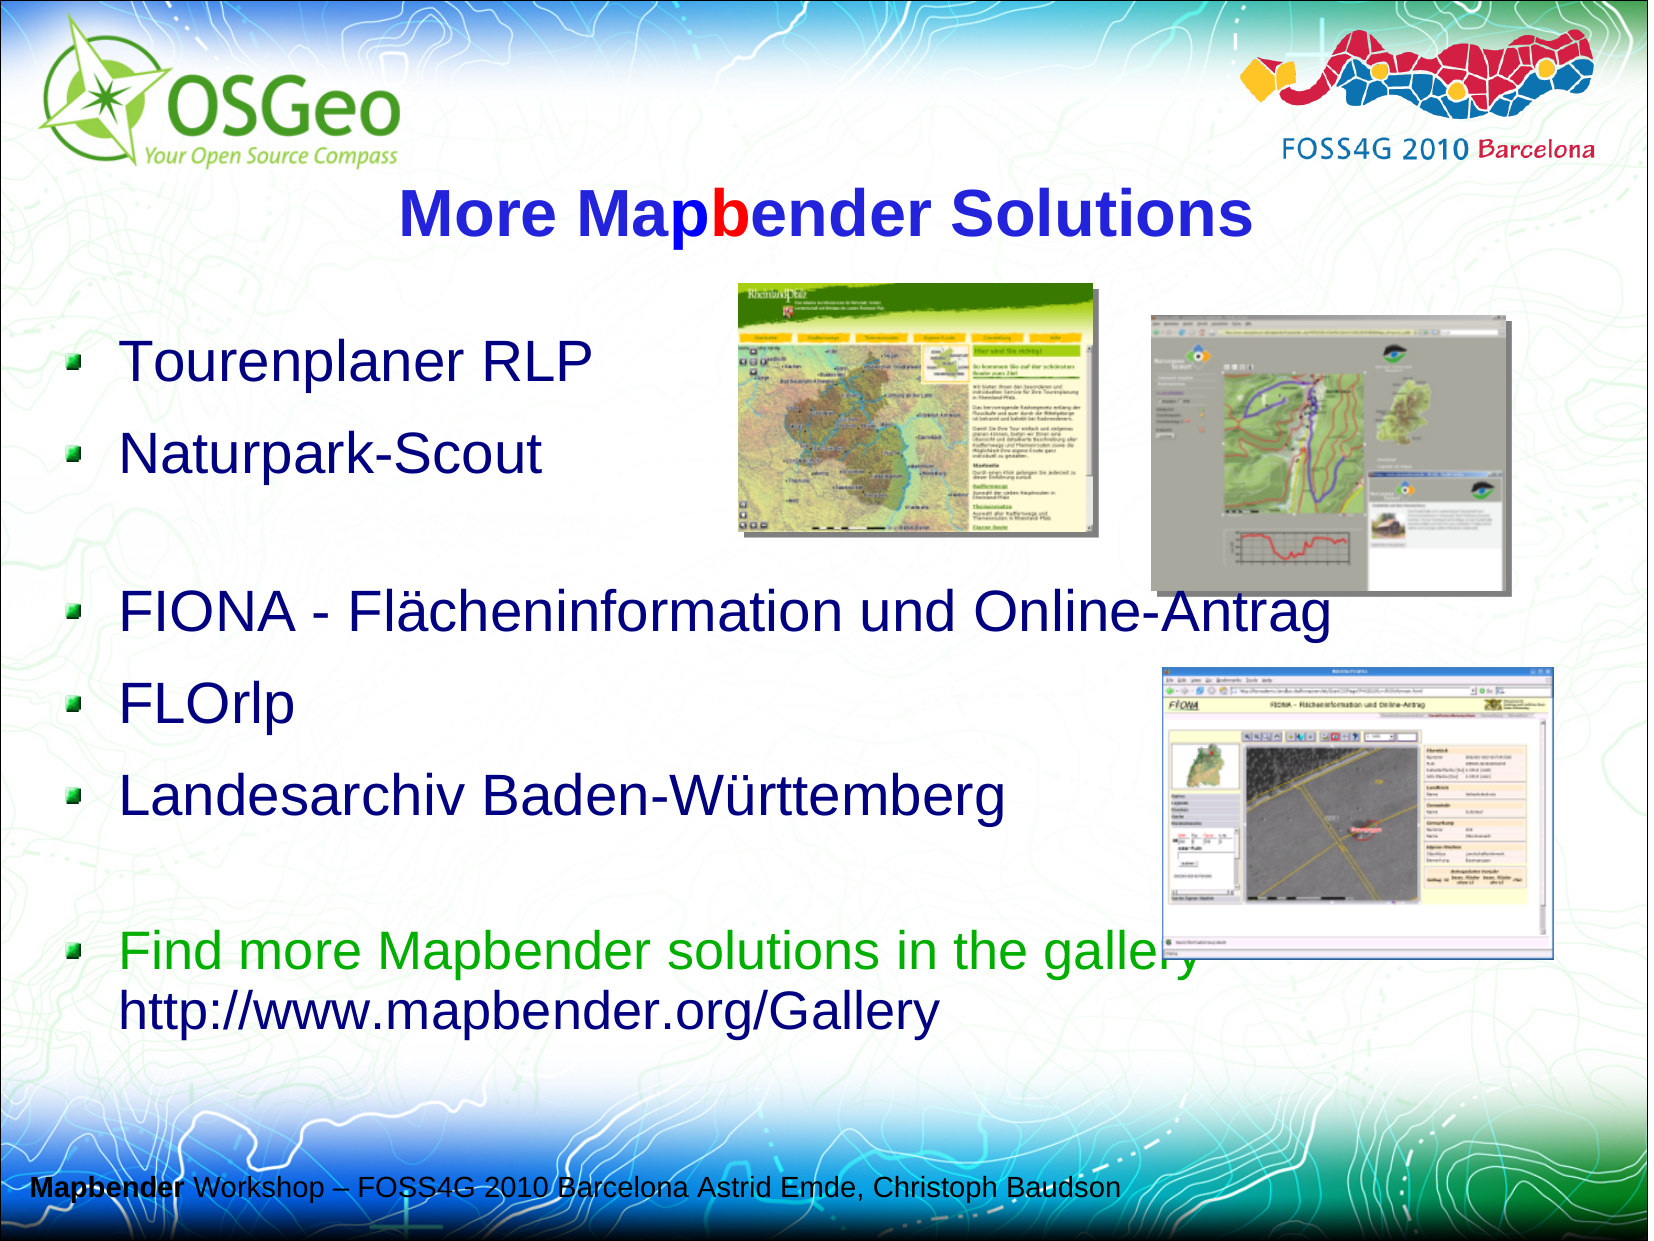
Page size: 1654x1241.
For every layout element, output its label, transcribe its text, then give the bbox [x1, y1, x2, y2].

title More Mapbender Solutions [82, 126, 1571, 302]
picture [1, 1, 1647, 1240]
list Tourenplaner RLP Naturpark-Scout FIONA - Flächeninformation und Online-Antrag FLOrlp Landesarchiv Baden-Württemberg Find more Mapbender solutions in the gallery http://www.mapbender.org/Gallery [47, 328, 1536, 1148]
